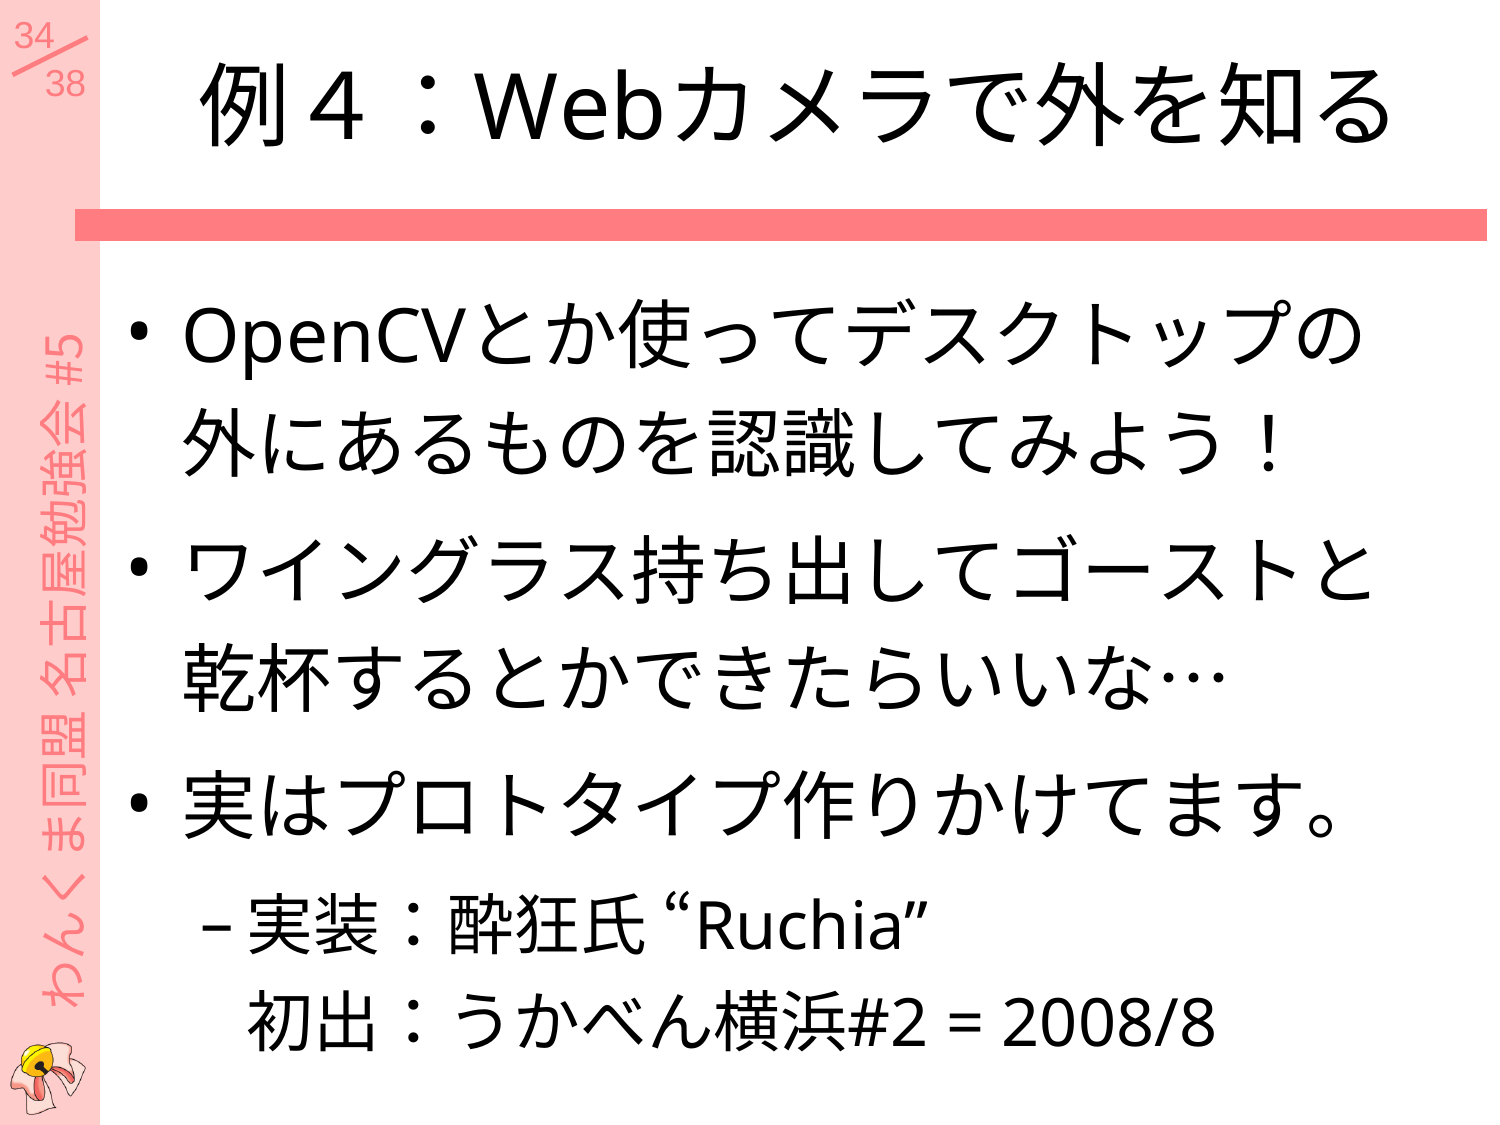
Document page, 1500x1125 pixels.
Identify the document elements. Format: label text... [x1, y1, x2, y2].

list OpenCVとか使ってデスクトップの 外にあるものを認識してみよう！ ワイングラス持ち出してゴーストと 乾杯するとかできたらいいな… 実はプロトタイプ作りかけてます。 実装：酔狂氏 “Ruchia” 初出：うかべん横浜#2 = 2008/8 [125, 275, 1476, 1101]
title 例４：Webカメラで外を知る [125, 0, 1476, 226]
picture [10, 1042, 86, 1115]
